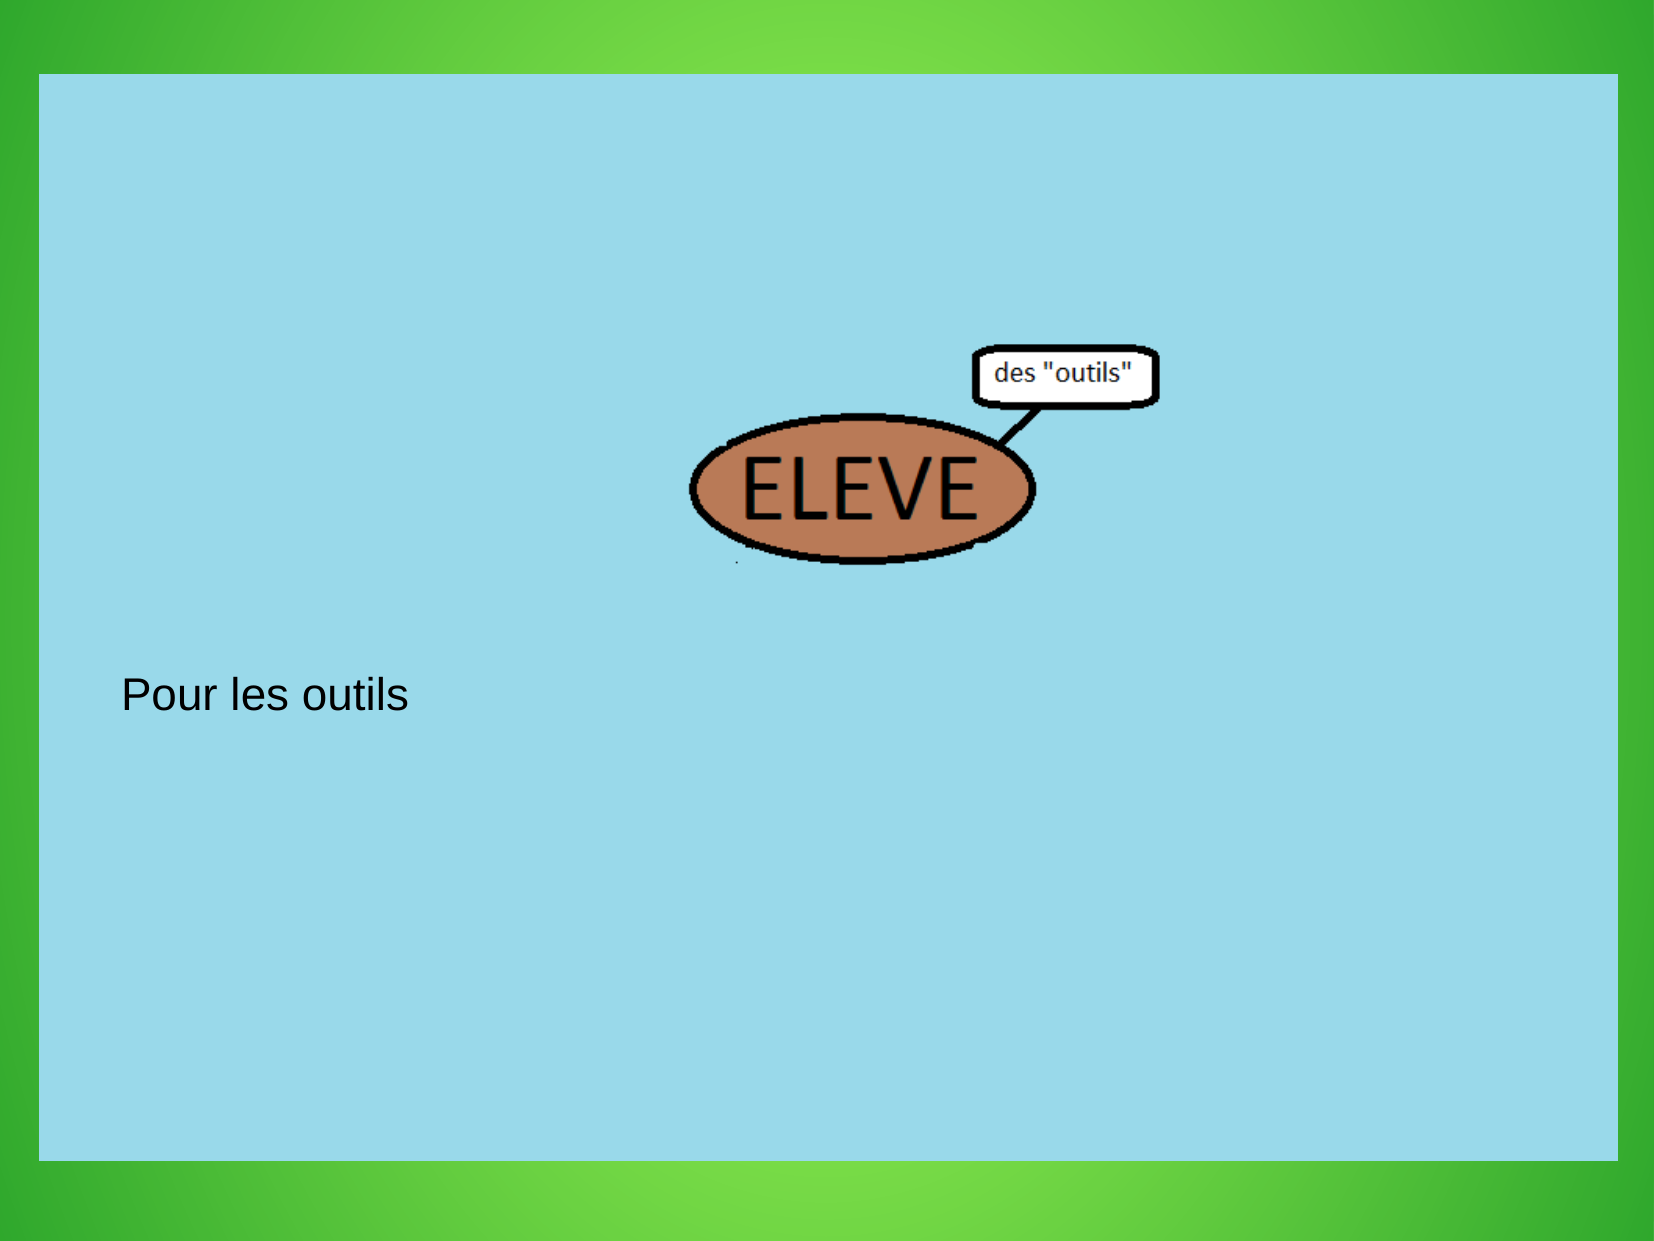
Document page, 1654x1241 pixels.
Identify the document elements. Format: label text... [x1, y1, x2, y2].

text_box Pour les outils [106, 661, 1536, 873]
picture [39, 74, 1618, 1161]
